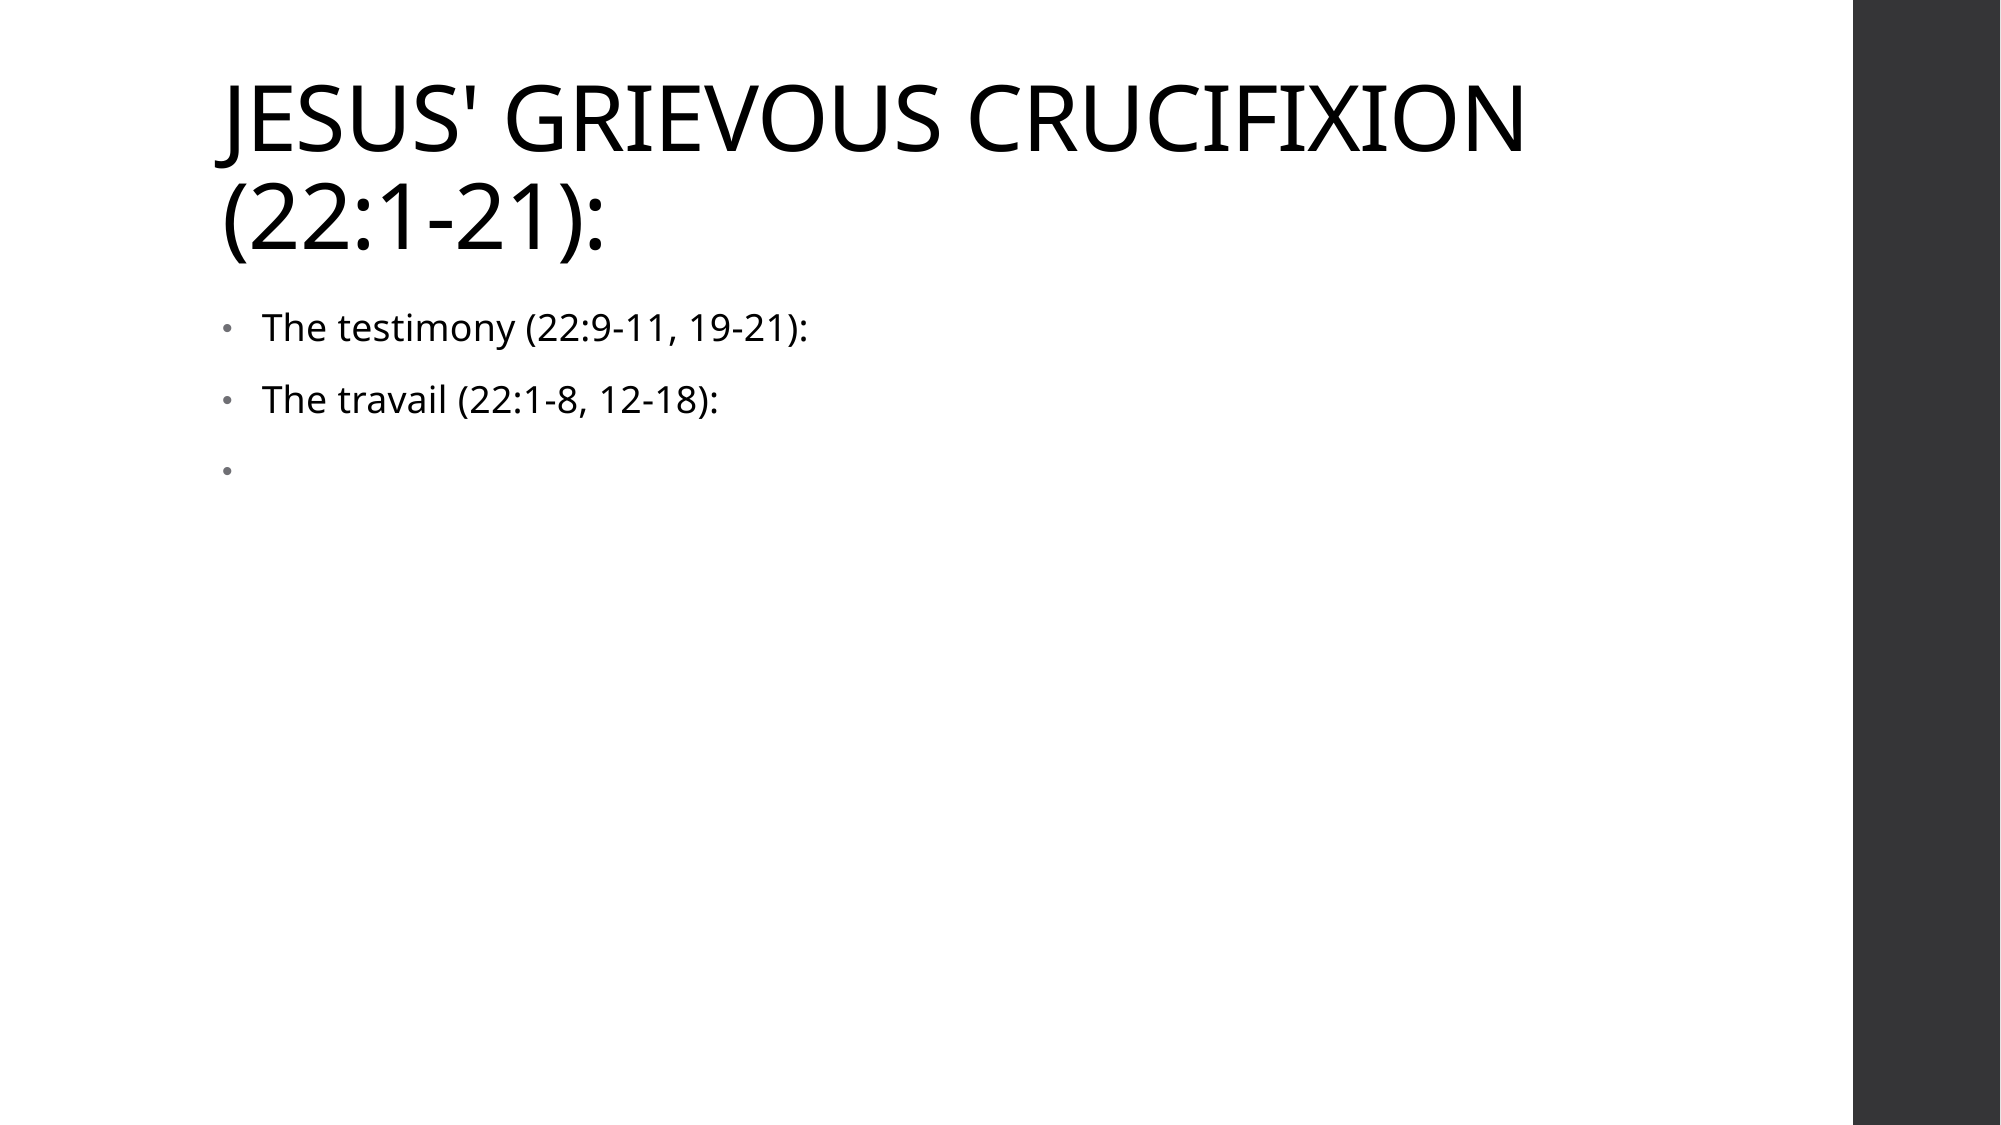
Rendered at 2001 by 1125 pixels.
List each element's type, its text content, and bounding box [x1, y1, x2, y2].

title JESUS' GRIEVOUS CRUCIFIXION (22:1-21): [206, 60, 1797, 278]
list The testimony (22:9-11, 19-21): The travail (22:1-8, 12-18): [206, 299, 1617, 1014]
